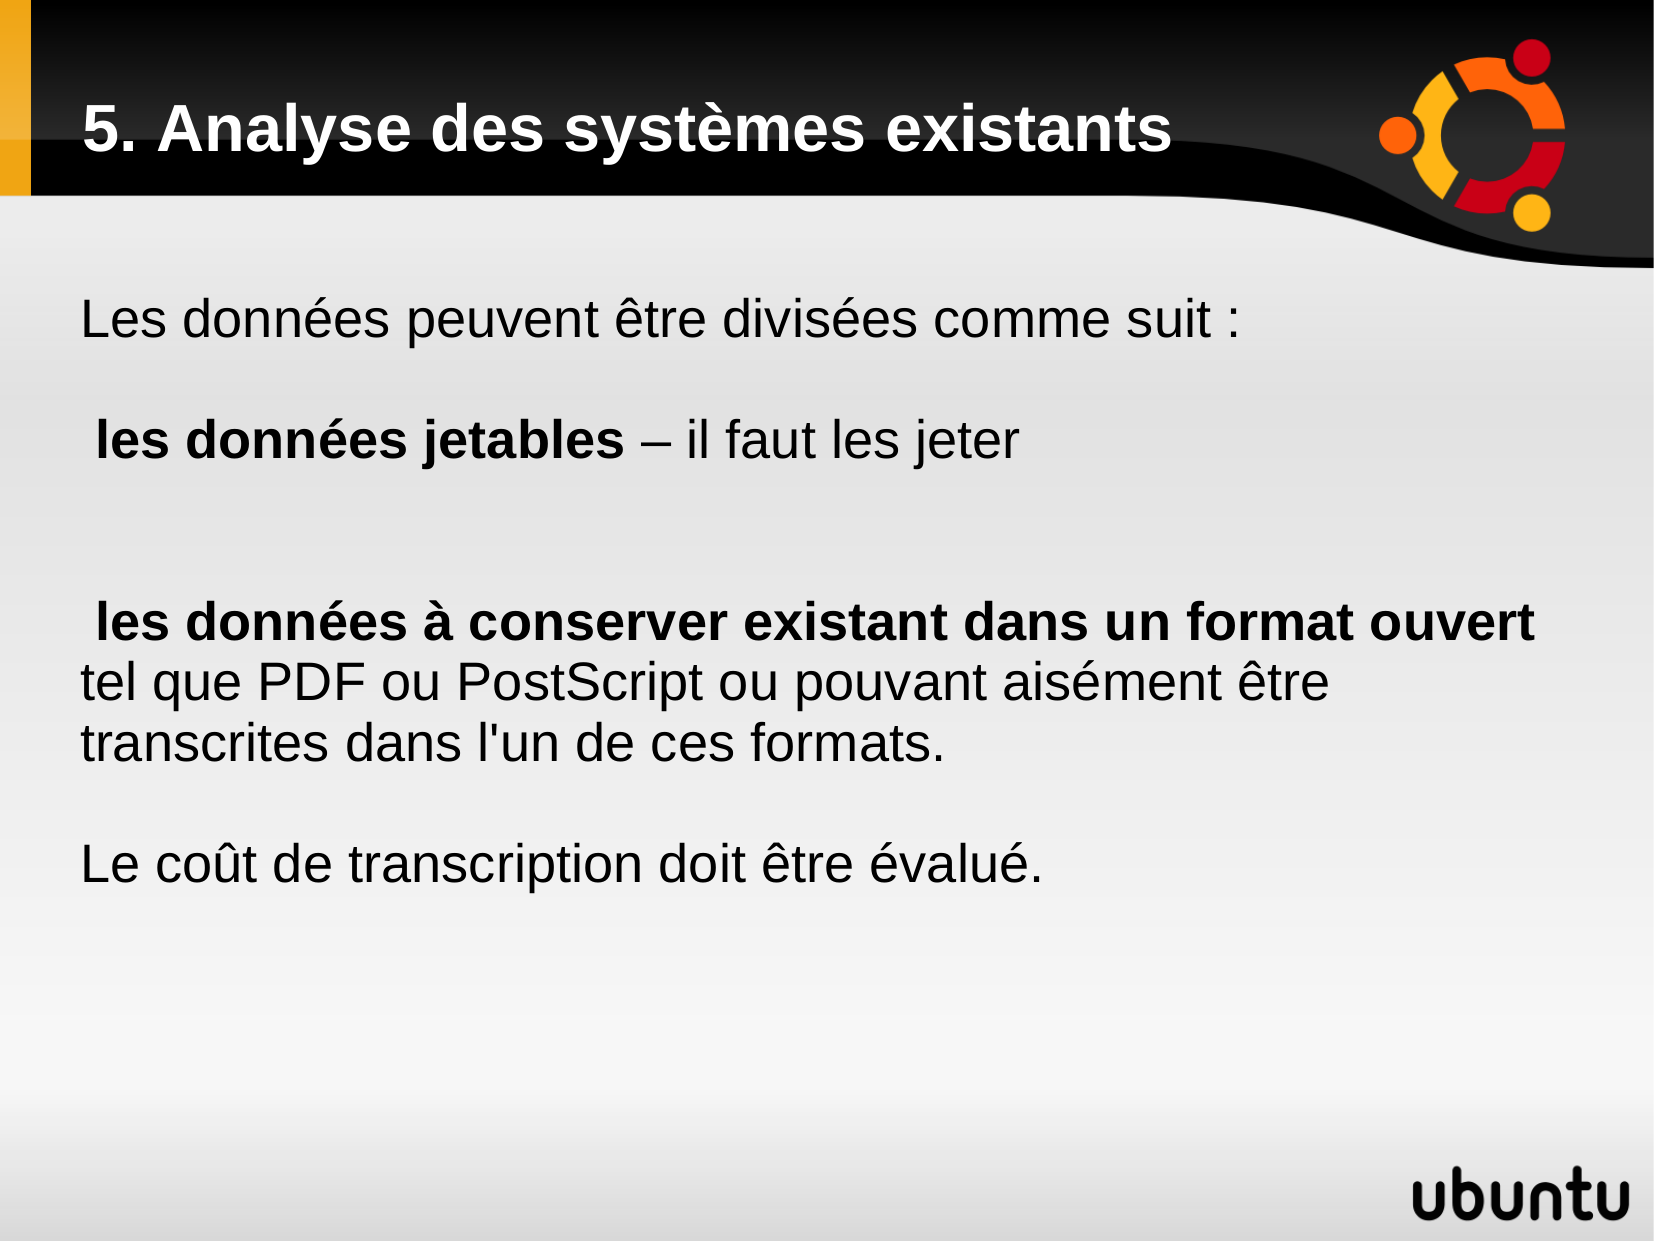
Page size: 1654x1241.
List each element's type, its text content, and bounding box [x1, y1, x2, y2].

text_box Les données peuvent être divisées comme suit : les données jetables – il faut les jeter les données à conserver existant dans un format ouvert tel que PDF ou PostScript ou pouvant aisément être transcrites dans l'un de ces formats. Le coût de transcription doit être évalué. [65, 281, 1607, 975]
title 5. Analyse des systèmes existants [82, 49, 1571, 207]
picture [0, 0, 1654, 1241]
